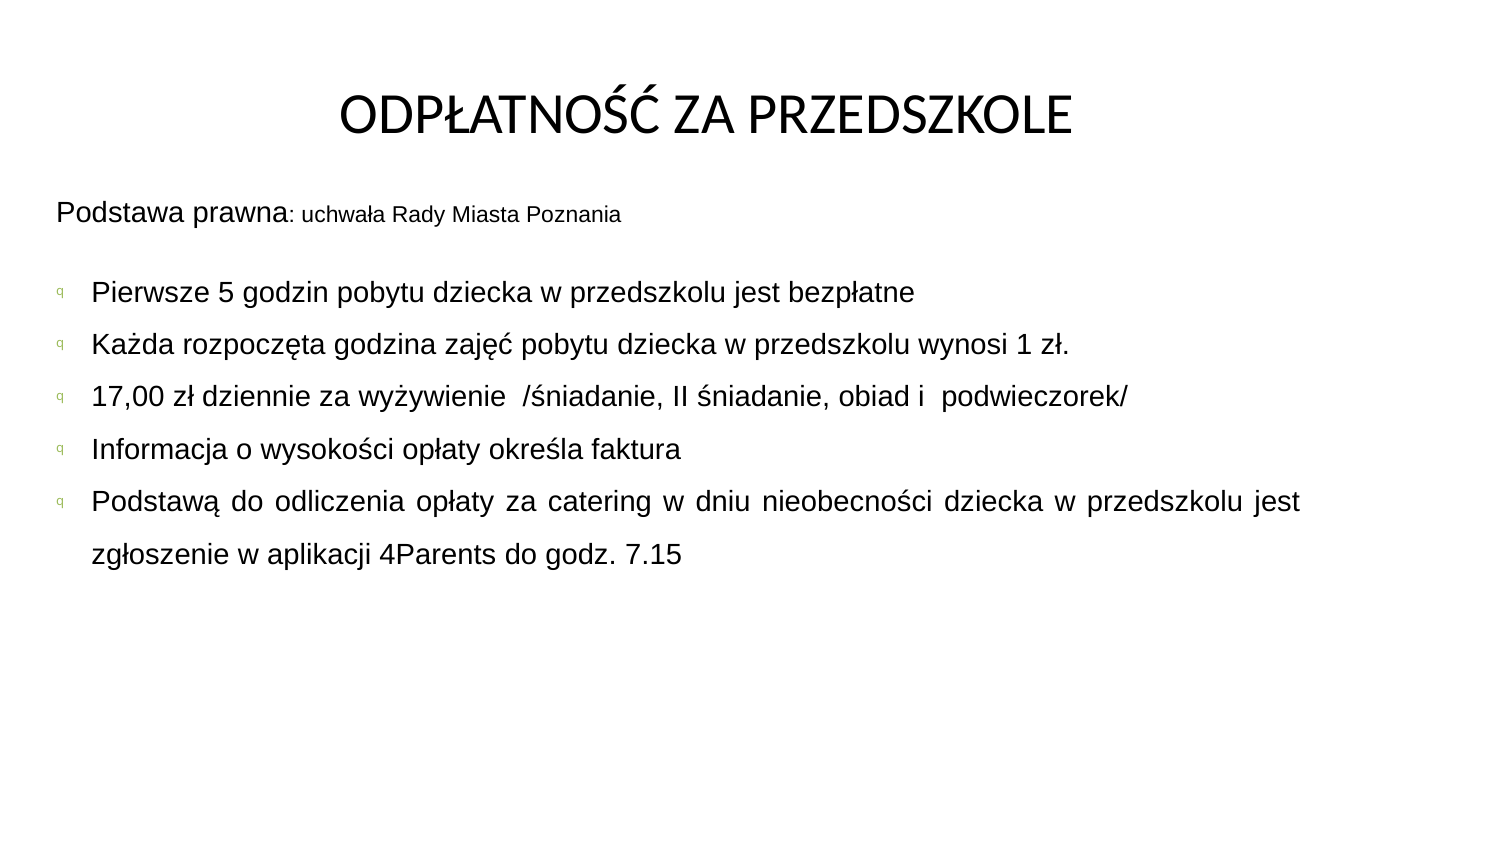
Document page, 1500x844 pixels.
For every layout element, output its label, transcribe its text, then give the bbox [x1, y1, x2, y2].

text_box ODPŁATNOŚĆ ZA PRZEDSZKOLE [88, 67, 1326, 153]
text_box Podstawa prawna: uchwała Rady Miasta Poznania Pierwsze 5 godzin pobytu dziecka w przedszkolu jest bezpłatne Każda rozpoczęta godzina zajęć pobytu dziecka w przedszkolu wynosi 1 zł. 17,00 zł dziennie za wyżywienie /śniadanie, II śniadanie, obiad i podwieczorek/ Informacja o wysokości opłaty określa faktura Podstawą do odliczenia opłaty za catering w dniu nieobecności dziecka w przedszkolu jest zgłoszenie w aplikacji 4Parents do godz. 7.15 [41, 185, 1317, 630]
